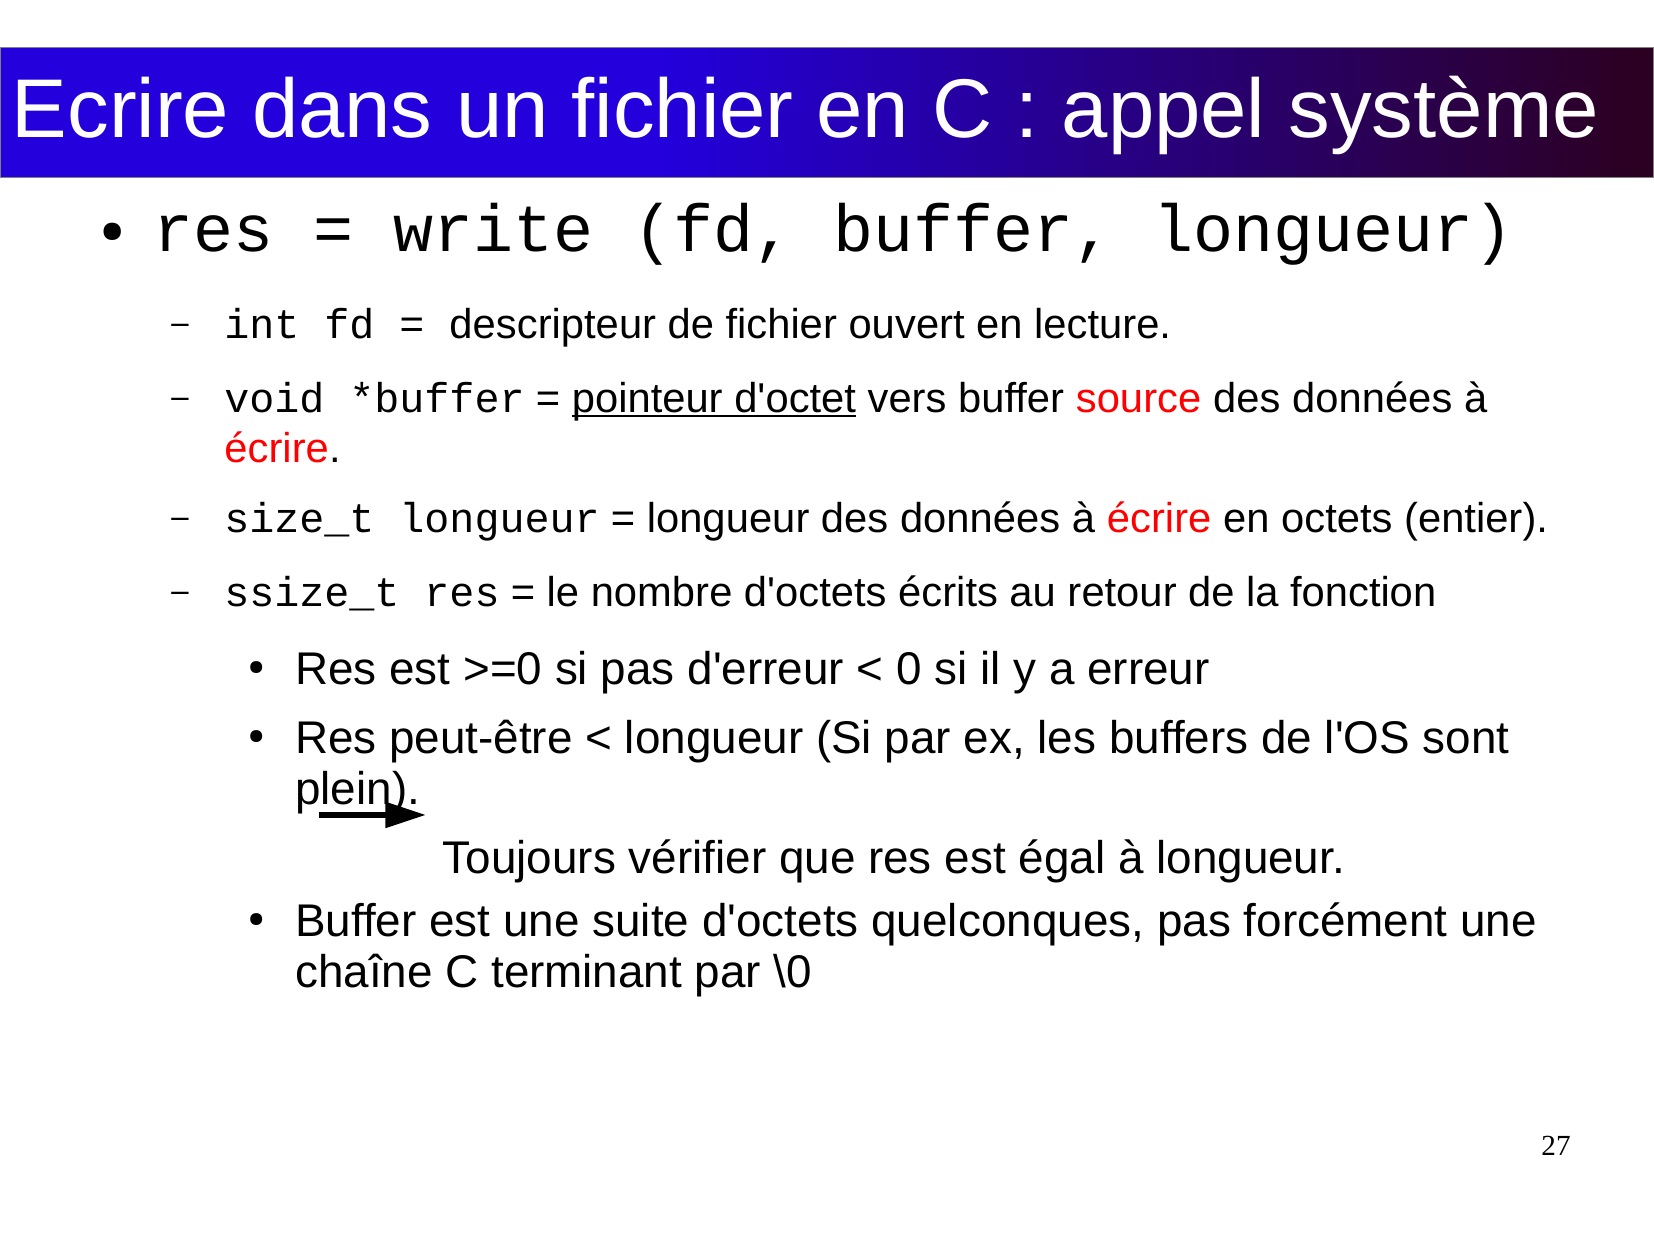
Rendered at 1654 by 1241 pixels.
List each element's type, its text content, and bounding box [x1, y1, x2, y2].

list res = write (fd, buffer, longueur) int fd = descripteur de fichier ouvert en lecture. void *buffer = pointeur d'octet vers buffer source des données à écrire. size_t longueur = longueur des données à écrire en octets (entier). ssize_t res = le nombre d'octets écrits au retour de la fonction Res est >=0 si pas d'erreur < 0 si il y a erreur Res peut-être < longueur (Si par ex, les buffers de l'OS sont plein). Toujours vérifier que res est égal à longueur. Buffer est une suite d'octets quelconques, pas forcément une chaîne C terminant par \0 [82, 195, 1583, 1158]
title Ecrire dans un fichier en C : appel système [11, 5, 1642, 213]
